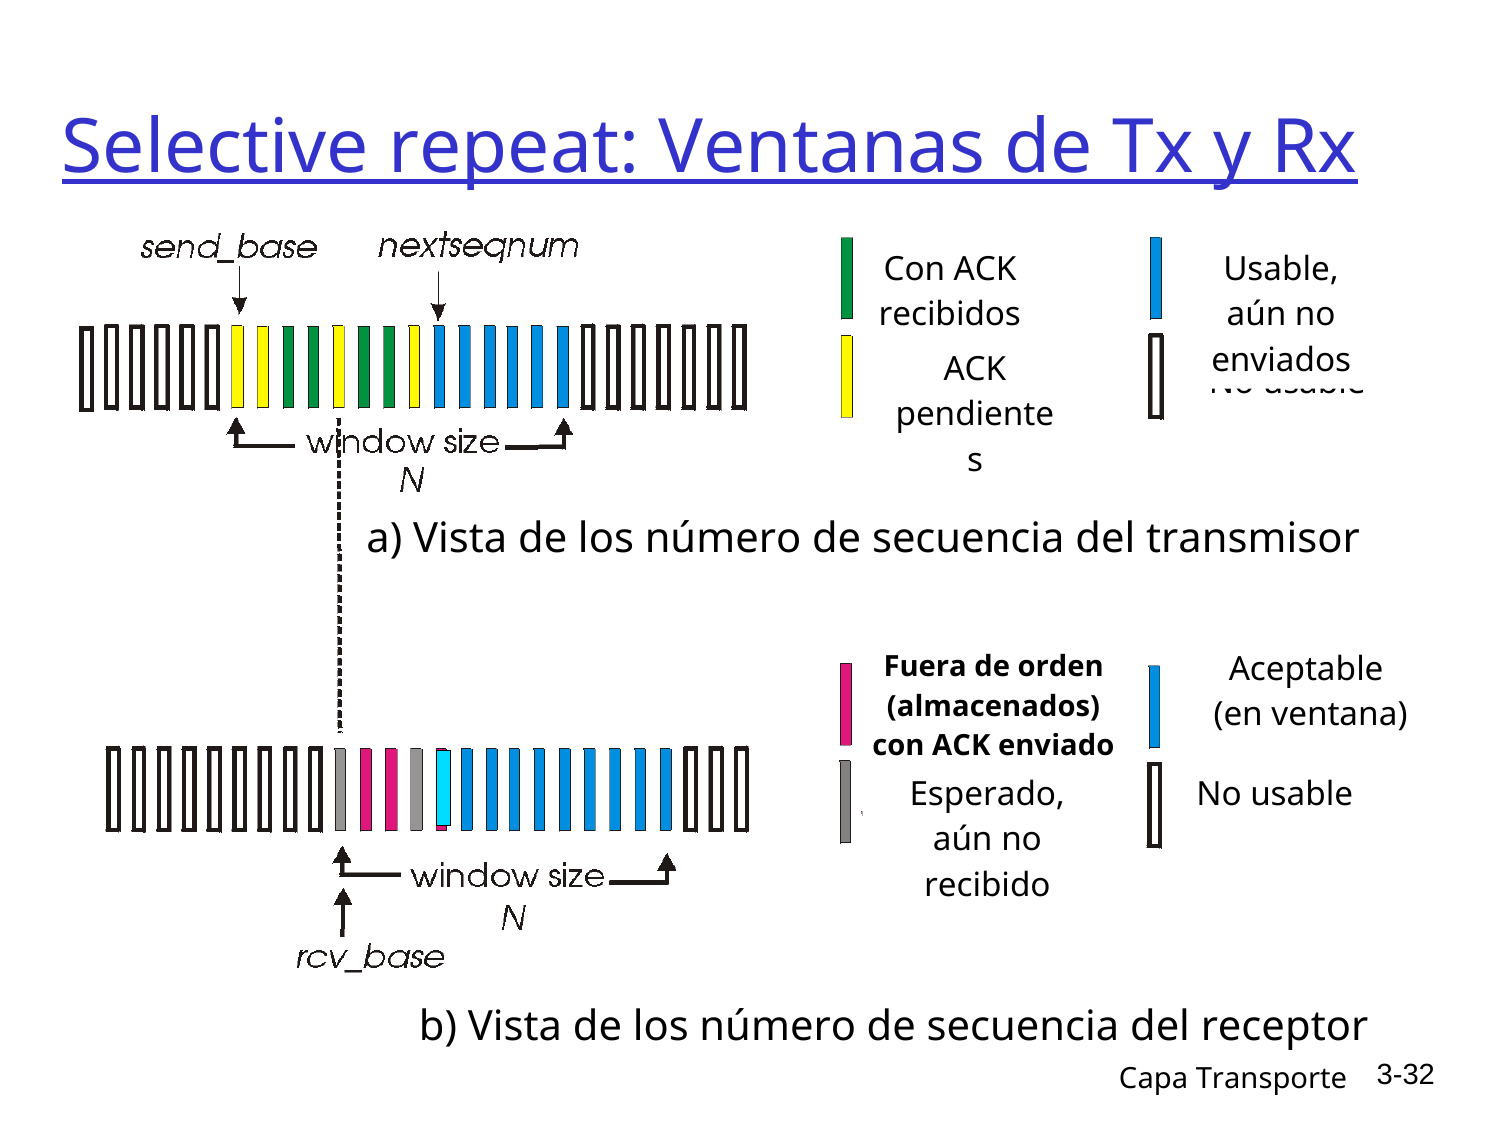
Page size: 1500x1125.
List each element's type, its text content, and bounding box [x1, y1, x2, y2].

text_box b) Vista de los número de secuencia del receptor [375, 987, 1413, 1060]
text_box Aceptable (en ventana)‏ [1174, 637, 1438, 744]
picture [79, 231, 1431, 1039]
text_box No usable [1175, 762, 1376, 824]
text_box Fuera de orden (almacenados) con ACK enviado [862, 637, 1126, 773]
text_box a) Vista de los número de secuencia del transmisor [350, 500, 1388, 573]
text_box [436, 750, 451, 826]
text_box Esperado, aún no recibido [862, 773, 1113, 914]
text_box ACK pendientes [875, 337, 1076, 489]
text_box Con ACK recibidos [862, 237, 1038, 344]
text_box Usable, aún no enviados [1175, 237, 1388, 389]
text_box No usable [1187, 389, 1388, 411]
title Selective repeat: Ventanas de Tx y Rx [46, 46, 1440, 242]
